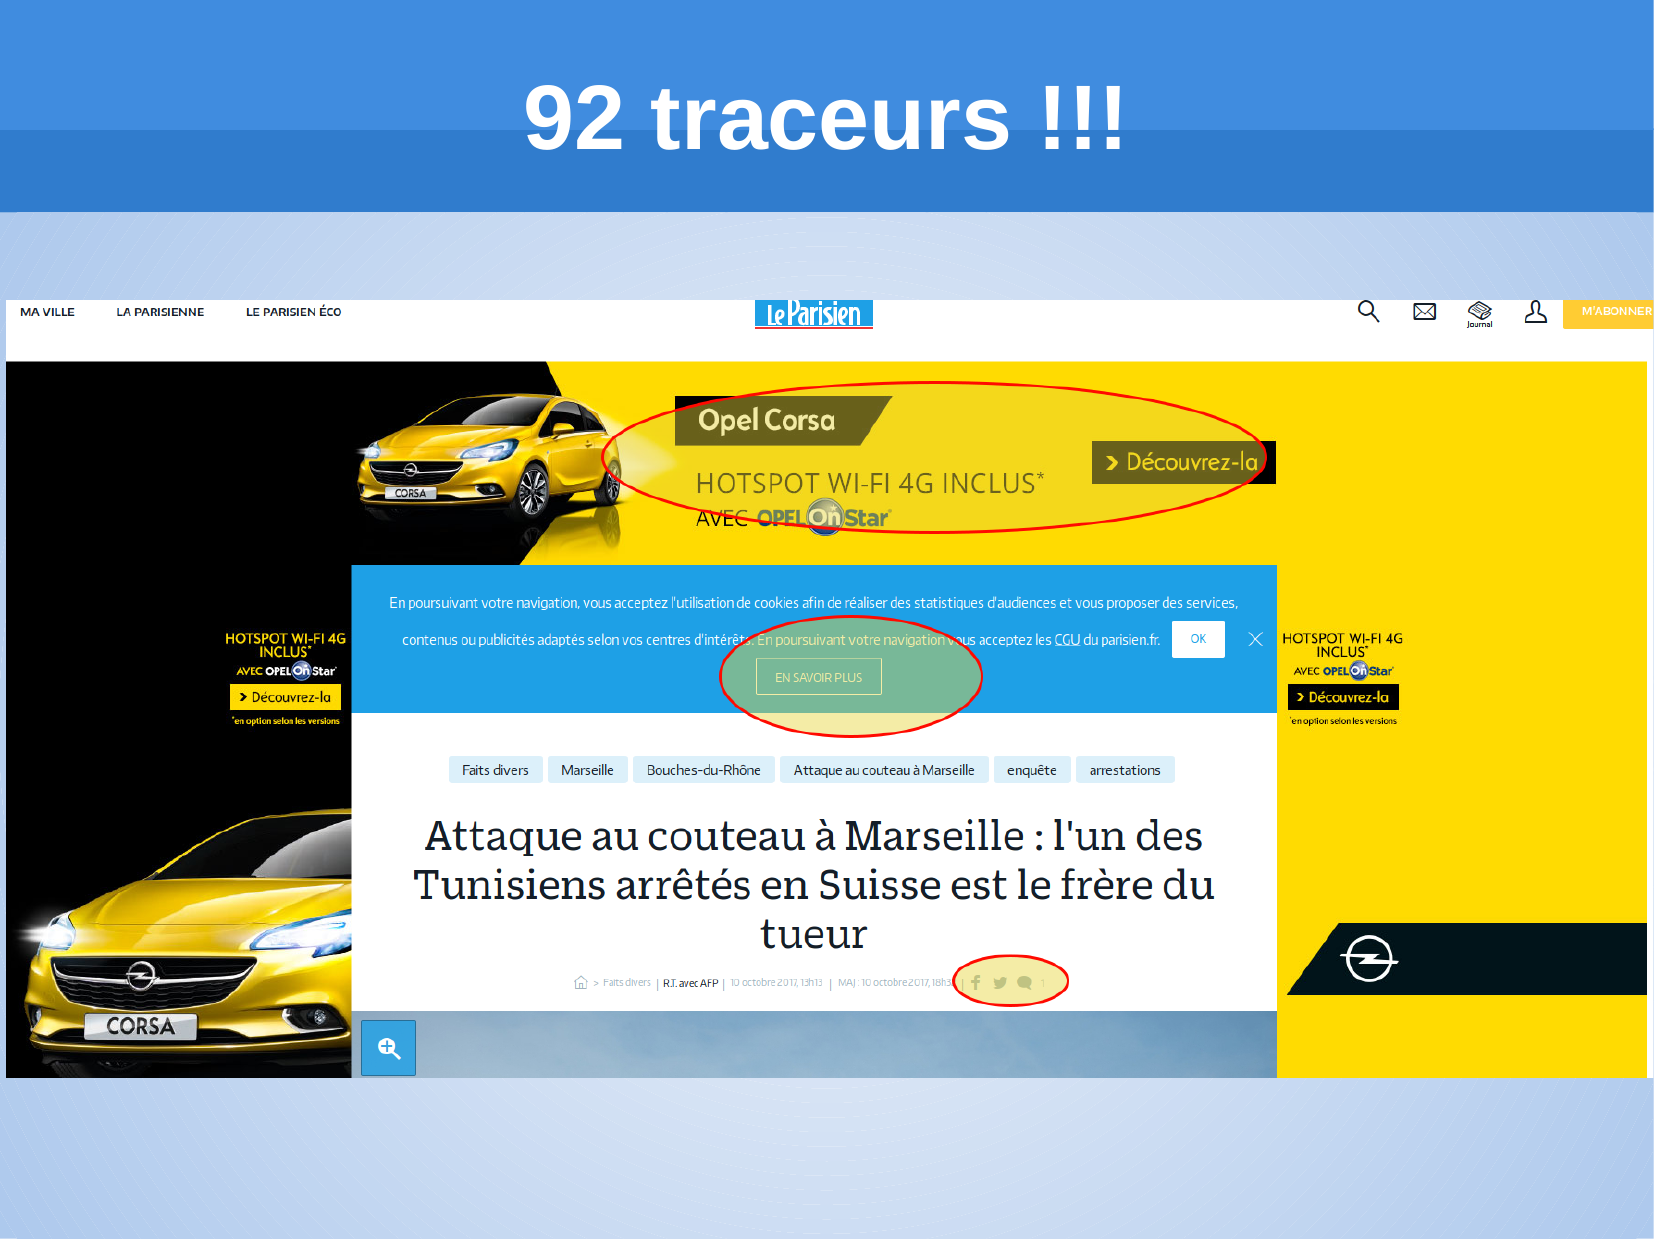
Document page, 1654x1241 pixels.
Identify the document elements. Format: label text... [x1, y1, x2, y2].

picture [6, 300, 1654, 1078]
title 92 traceurs !!! [82, 13, 1571, 222]
